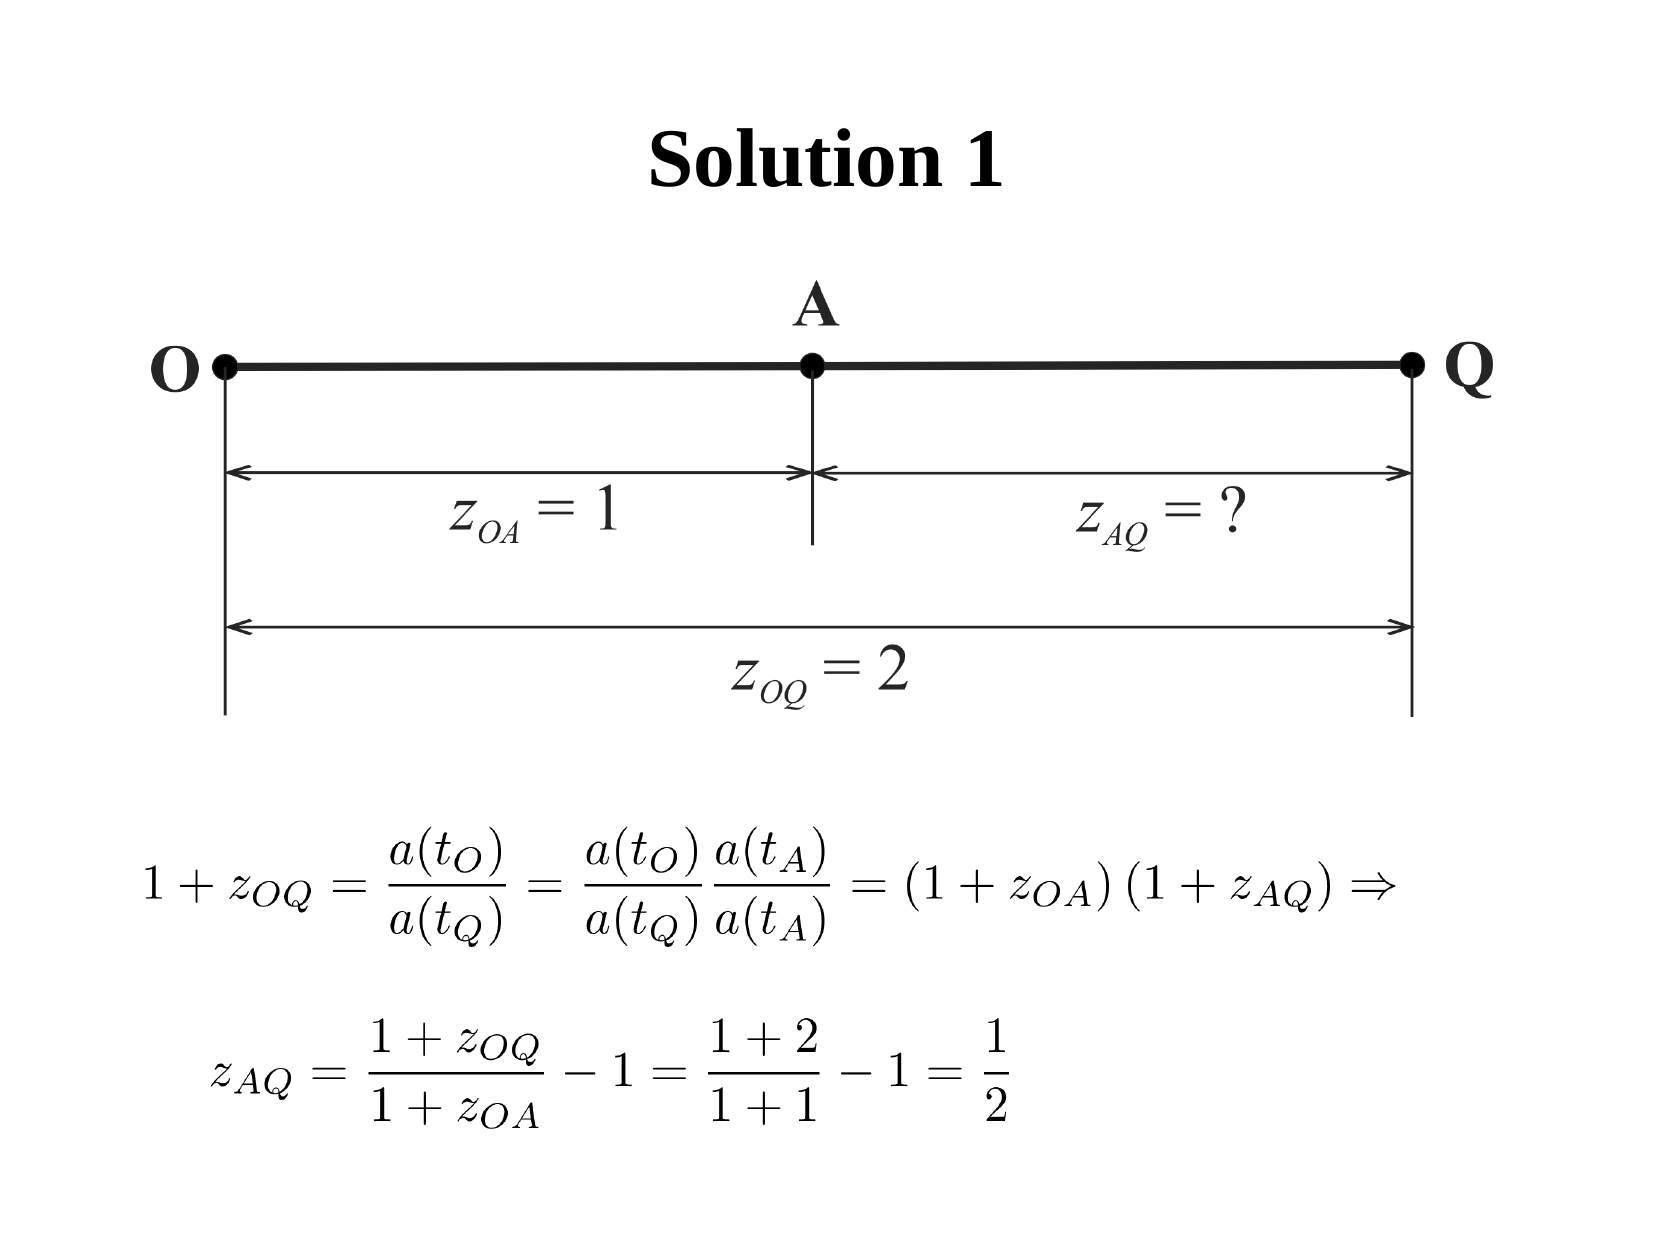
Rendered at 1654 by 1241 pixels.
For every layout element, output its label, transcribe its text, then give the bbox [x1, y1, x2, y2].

picture [210, 1018, 1009, 1129]
picture [151, 280, 1493, 717]
picture [145, 826, 1396, 947]
title Solution 1 [82, 49, 1571, 257]
